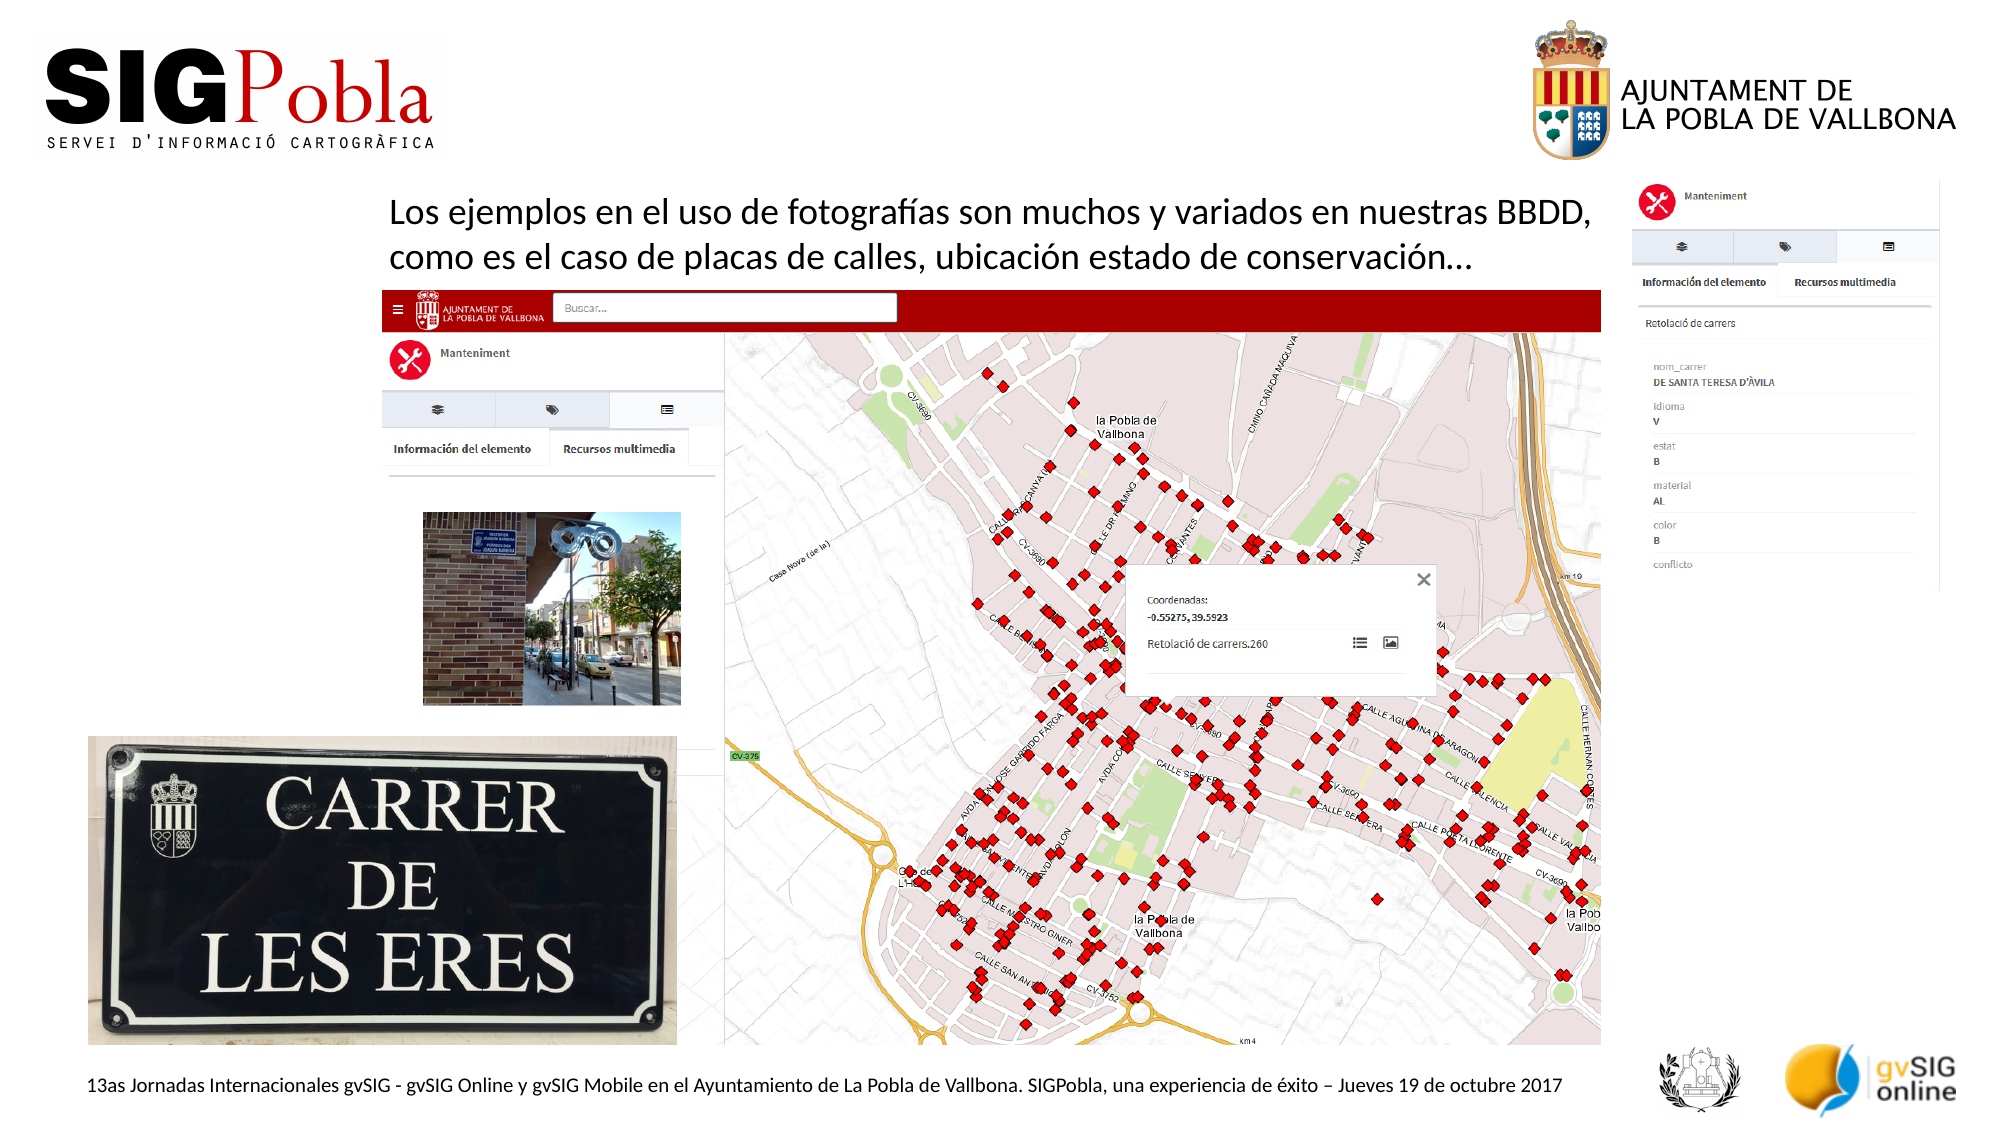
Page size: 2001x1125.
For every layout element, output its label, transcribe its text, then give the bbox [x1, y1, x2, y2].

picture [1632, 179, 1940, 591]
picture [32, 35, 449, 161]
picture [1533, 20, 1956, 161]
picture [1656, 1044, 1745, 1117]
picture [1785, 1044, 1956, 1118]
picture [88, 290, 1601, 1045]
text_box 13as Jornadas Internacionales gvSIG - gvSIG Online y gvSIG Mobile en el Ayuntamiento de La Pobla de Vallbona. SIGPobla, una experiencia de éxito – Jueves 19 de octubre 2017 [71, 1063, 1593, 1105]
text_box Los ejemplos en el uso de fotografías son muchos y variados en nuestras BBDD, como es el caso de placas de calles, ubicación estado de conservación… [374, 179, 1609, 286]
